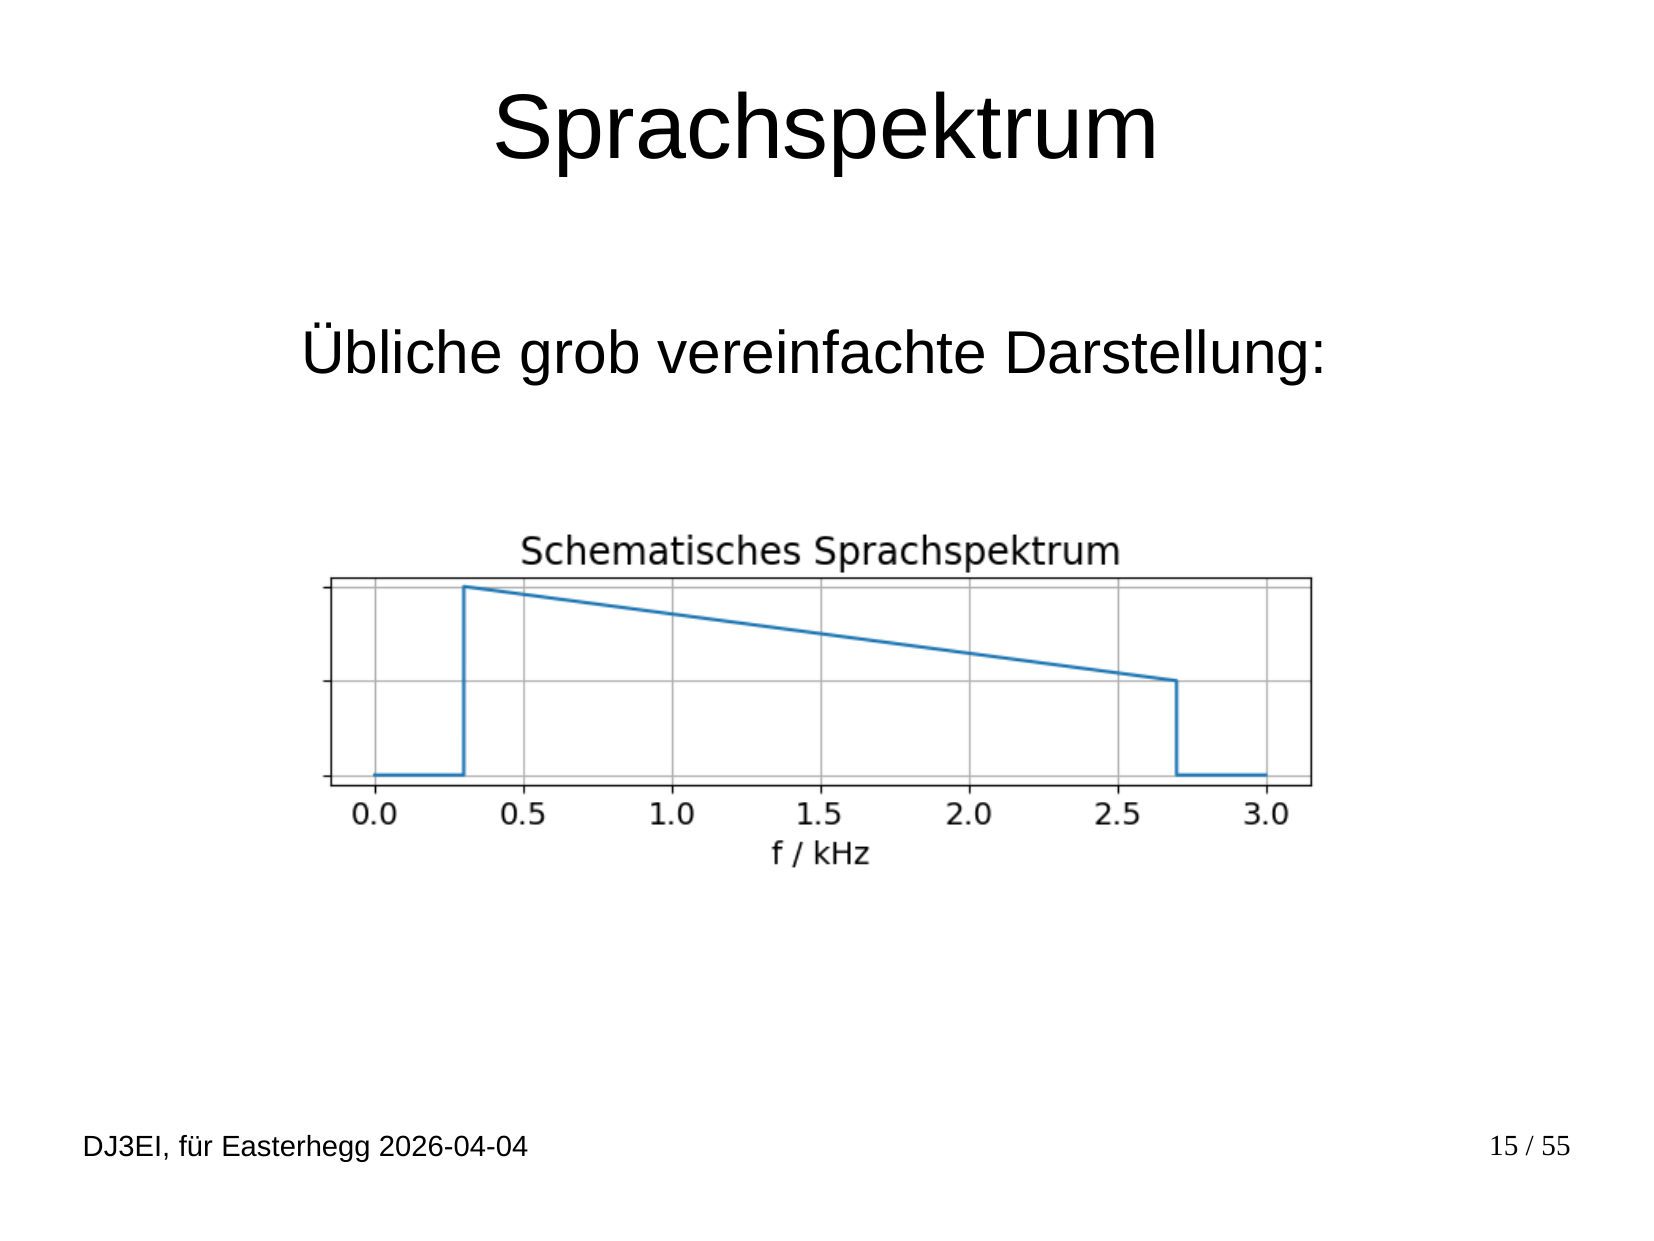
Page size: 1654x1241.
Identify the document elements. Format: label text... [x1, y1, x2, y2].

list Übliche grob vereinfachte Darstellung: [70, 318, 1560, 403]
title Sprachspektrum [82, 23, 1571, 231]
picture [307, 519, 1325, 885]
